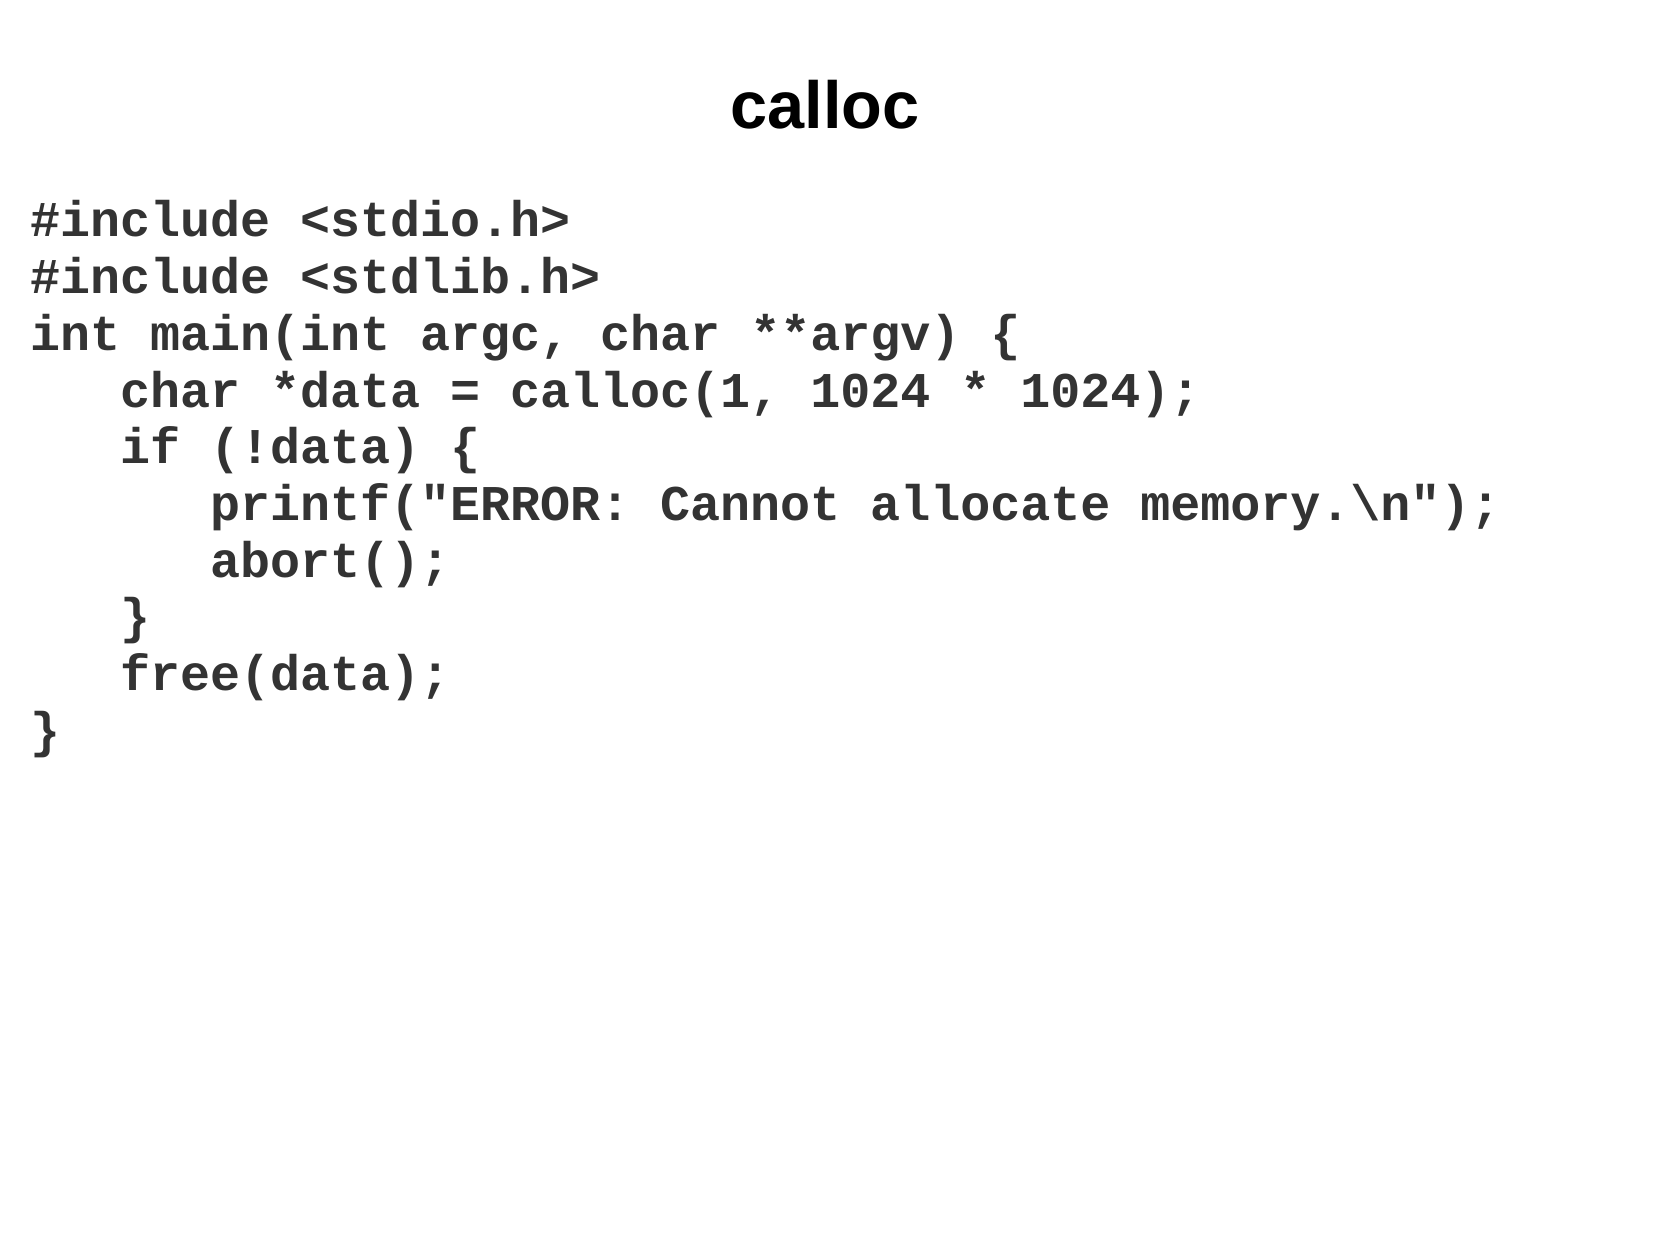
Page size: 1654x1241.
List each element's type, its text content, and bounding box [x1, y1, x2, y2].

title calloc [30, 30, 1621, 181]
list #include <stdio.h> #include <stdlib.h> int main(int argc, char **argv) { char *data = calloc(1, 1024 * 1024); if (!data) { printf("ERROR: Cannot allocate memory.\n"); abort(); } free(data); } [30, 195, 1621, 1216]
